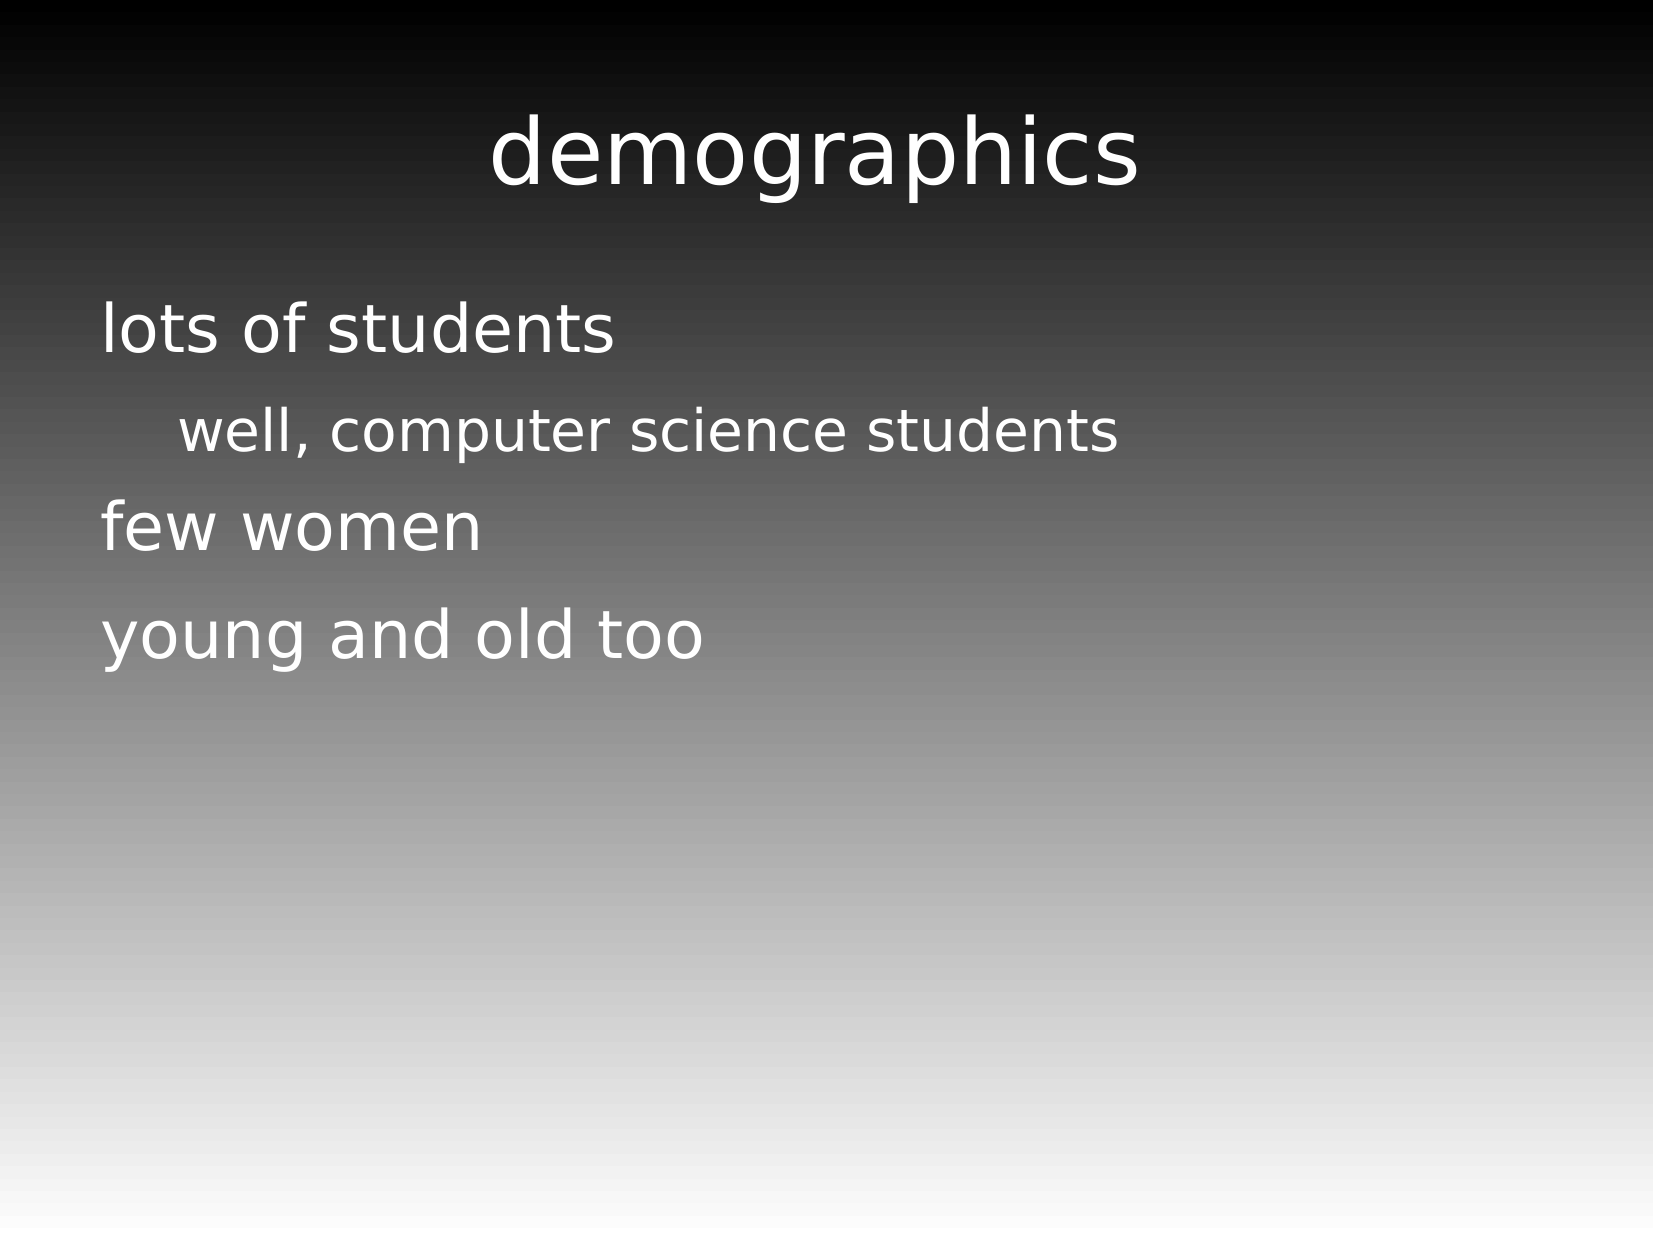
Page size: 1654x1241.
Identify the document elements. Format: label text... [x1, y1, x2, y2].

list lots of students well, computer science students few women young and old too [82, 290, 1571, 1109]
title demographics [82, 49, 1571, 257]
